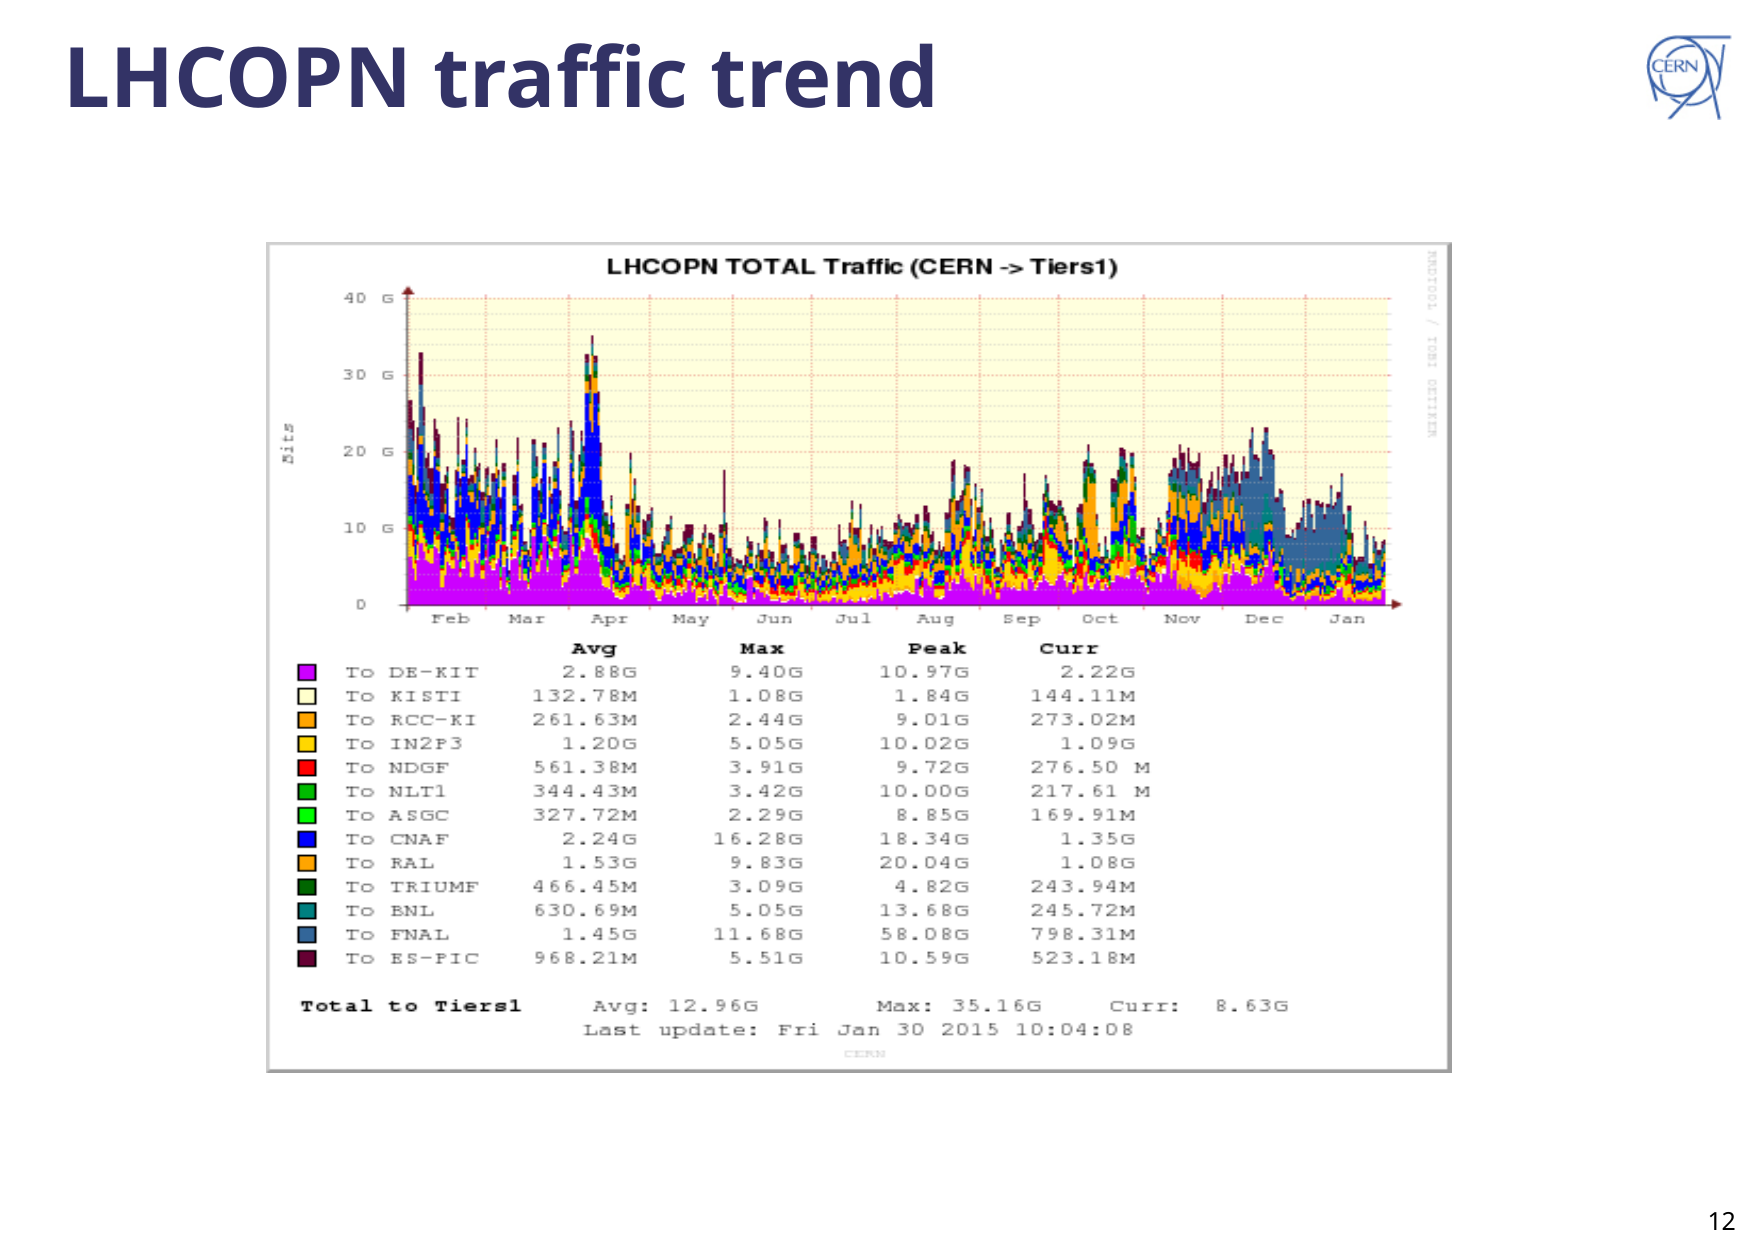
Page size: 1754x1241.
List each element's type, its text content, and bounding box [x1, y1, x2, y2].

title LHCOPN traffic trend [63, 0, 1621, 166]
picture [266, 242, 1452, 1073]
picture [1646, 34, 1732, 120]
